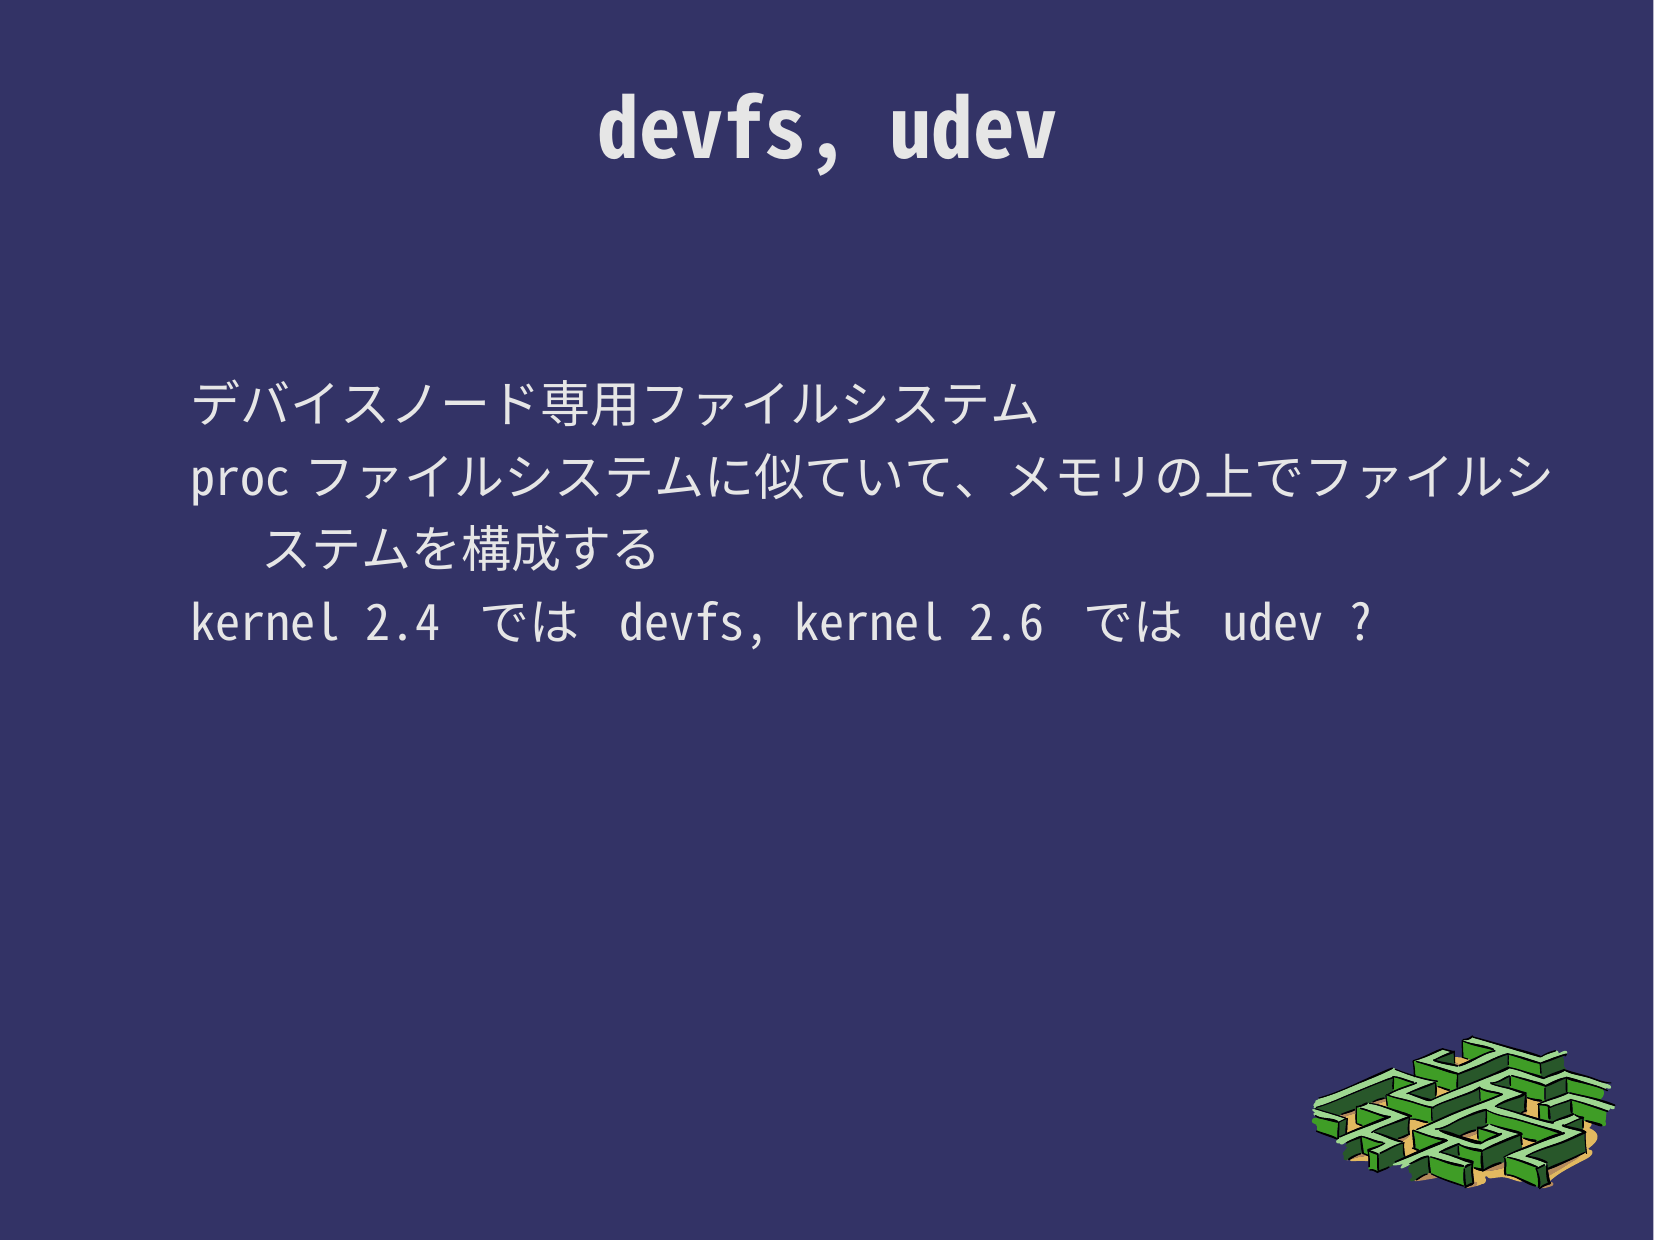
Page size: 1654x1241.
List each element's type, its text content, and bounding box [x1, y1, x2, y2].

title devfs, udev [121, 19, 1534, 227]
list デバイスノード専用ファイルシステム procファイルシステムに似ていて、メモリの上でファイルシステムを構成する kernel 2.4 では devfs, kernel 2.6 では udev ? [178, 364, 1570, 1147]
